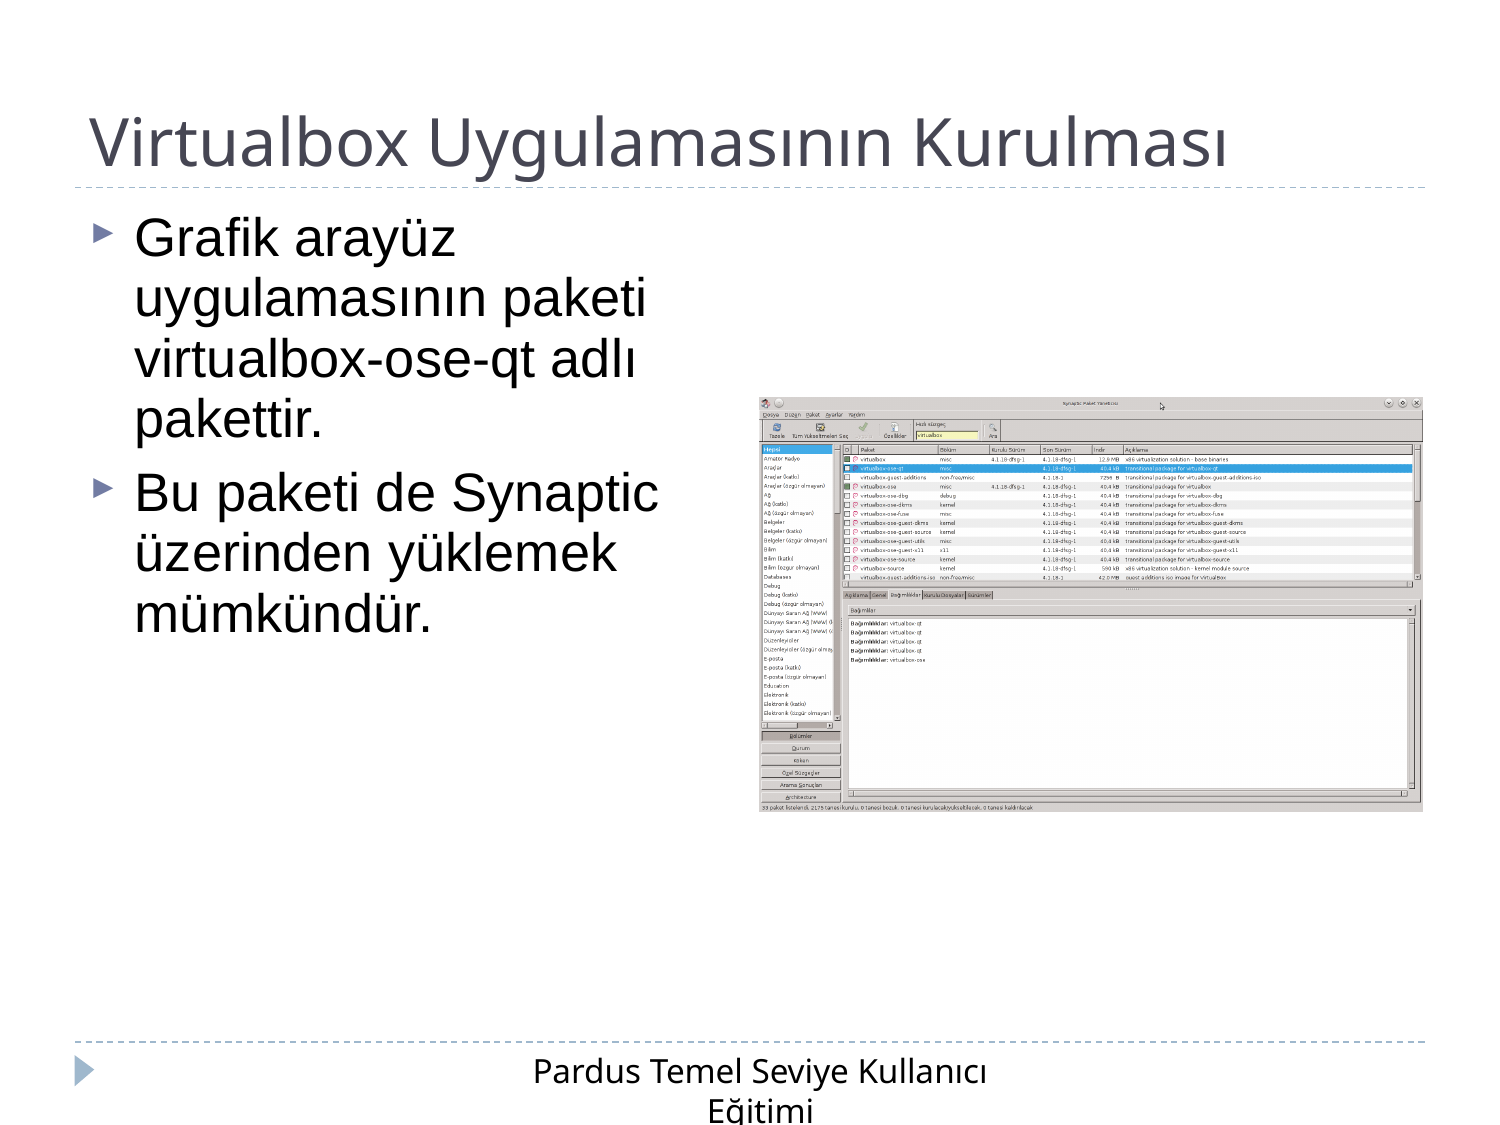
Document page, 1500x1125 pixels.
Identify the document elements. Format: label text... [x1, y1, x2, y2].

title Virtualbox Uygulamasının Kurulması [75, 37, 1425, 188]
picture [759, 397, 1423, 812]
list Grafik arayüz uygulamasının paketi virtualbox-ose-qt adlı pakettir. Bu paketi de Synaptic üzerinden yüklemek mümkündür. [75, 200, 738, 1010]
